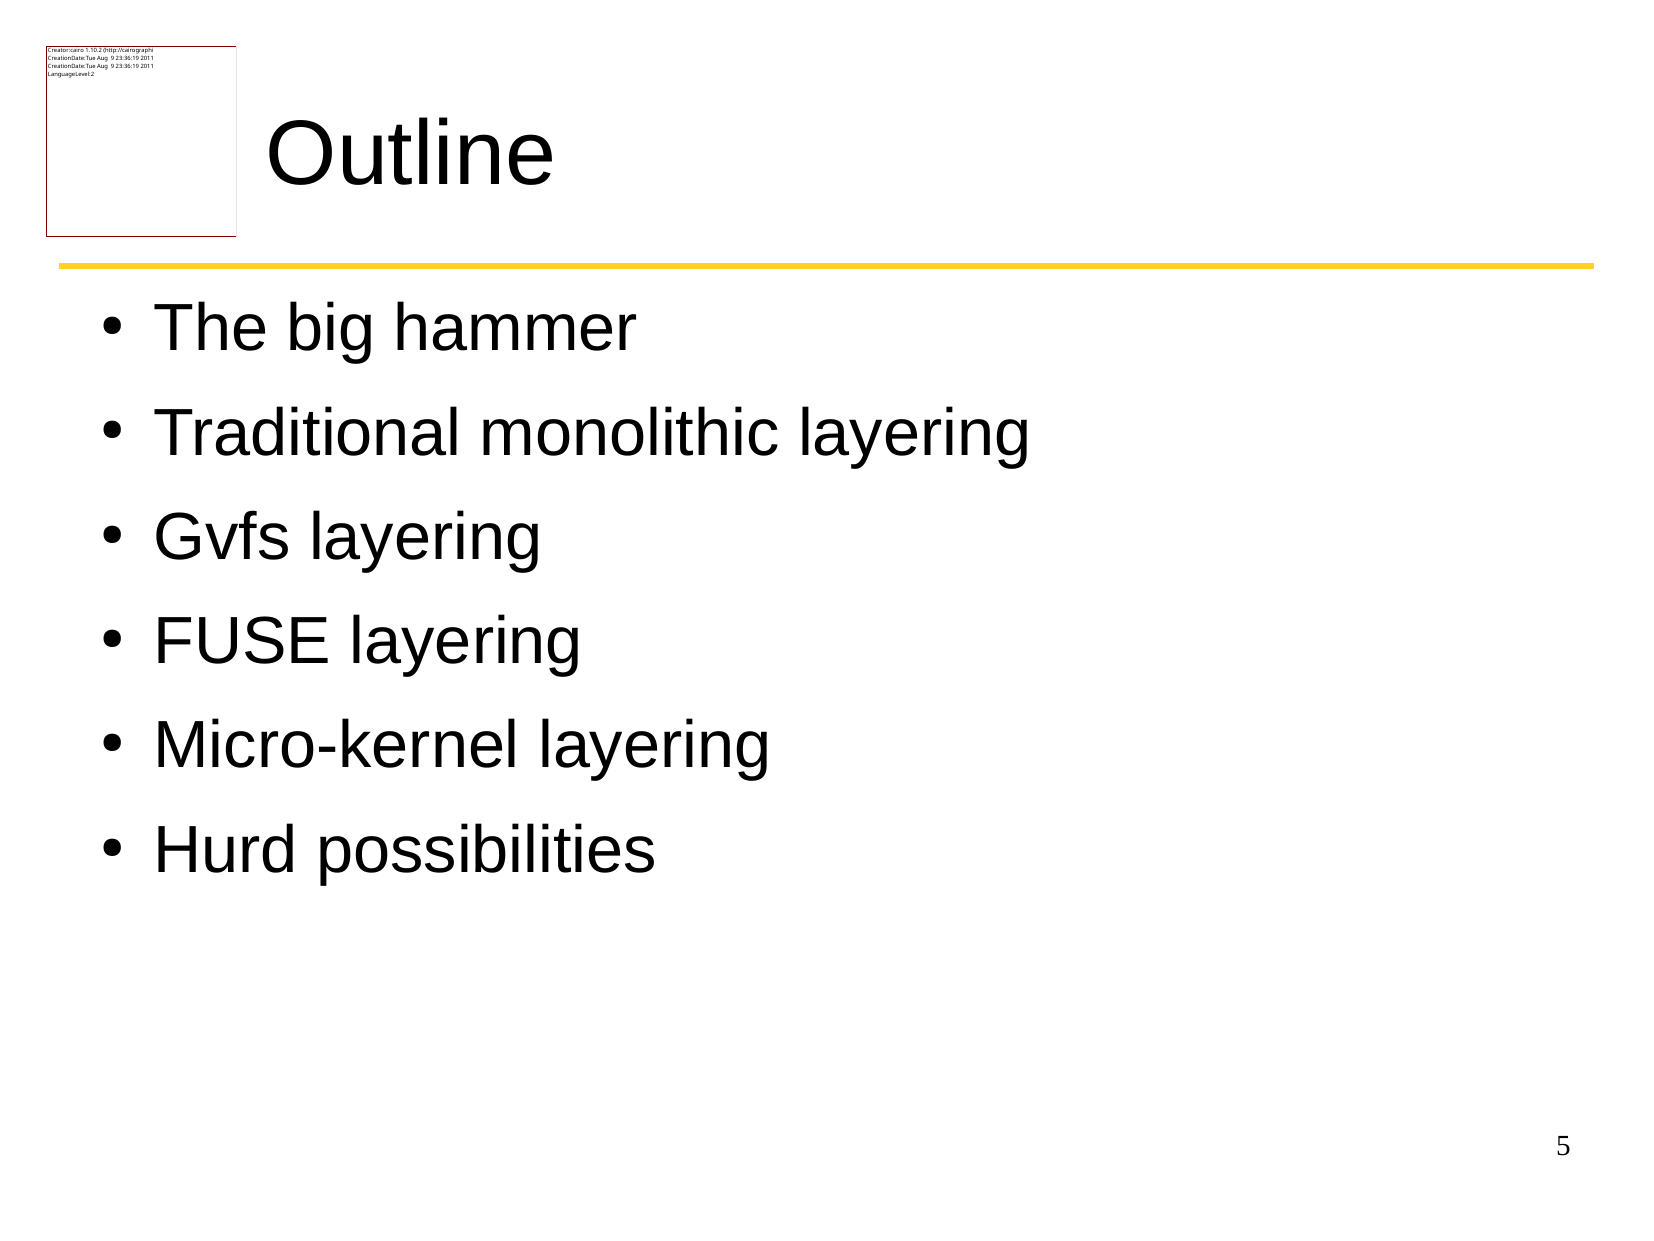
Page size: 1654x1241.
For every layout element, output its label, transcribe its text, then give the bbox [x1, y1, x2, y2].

title Outline [265, 49, 1571, 257]
list The big hammer Traditional monolithic layering Gvfs layering FUSE layering Micro-kernel layering Hurd possibilities [82, 290, 1571, 1109]
